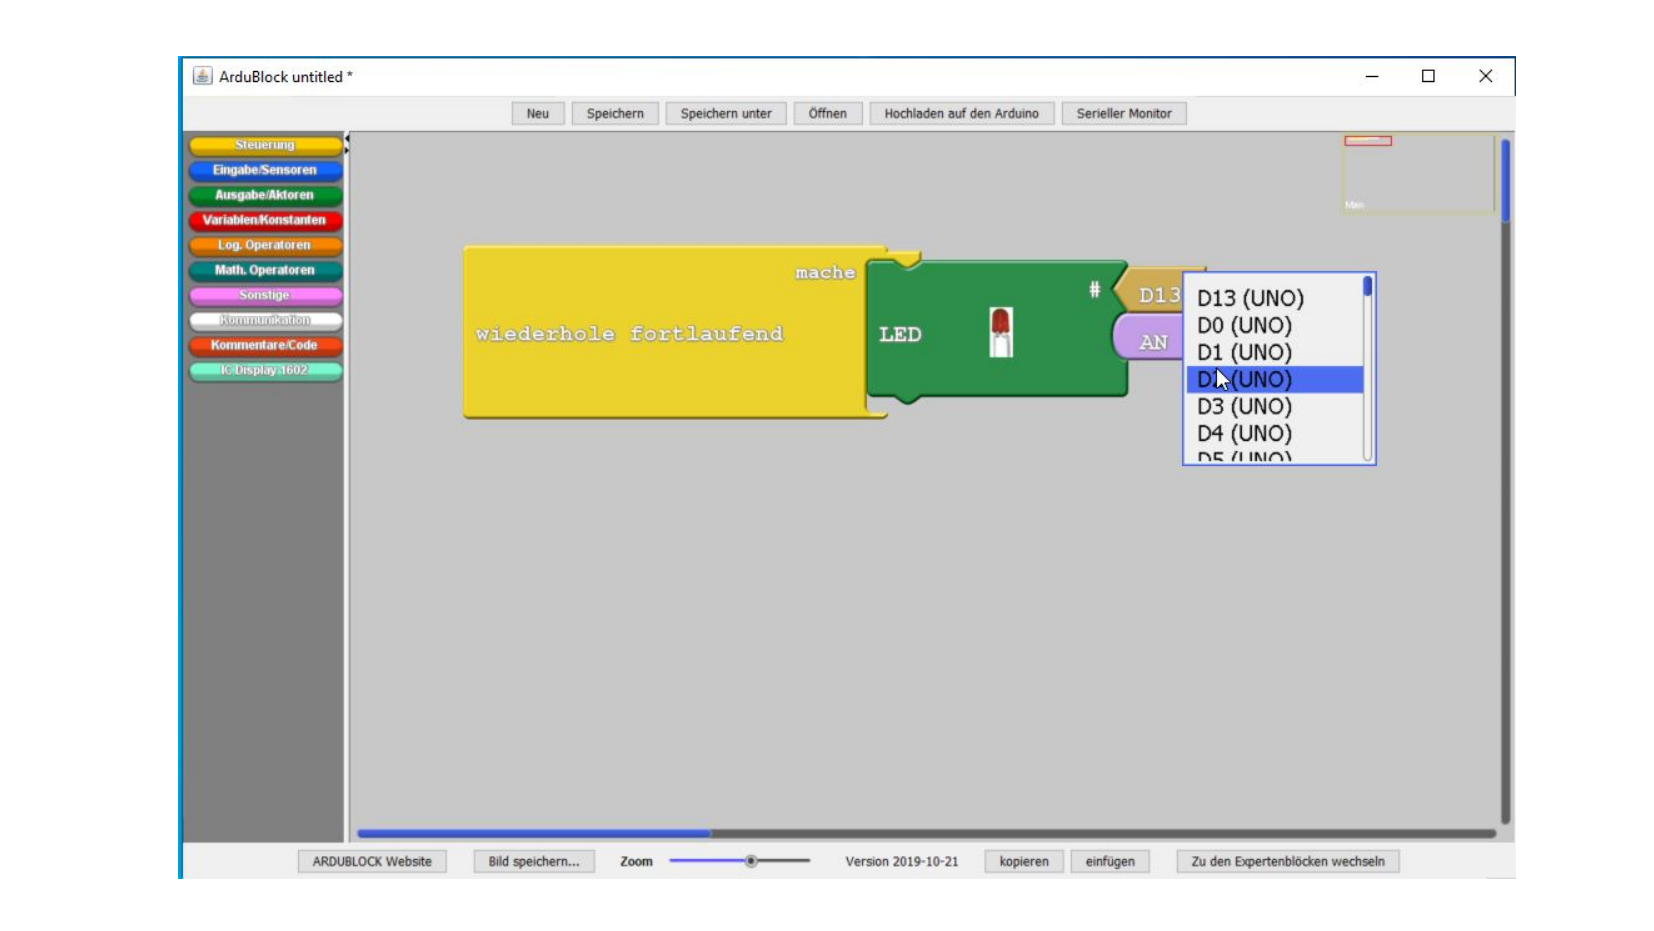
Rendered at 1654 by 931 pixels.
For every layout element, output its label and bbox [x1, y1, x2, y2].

picture [178, 56, 1516, 879]
